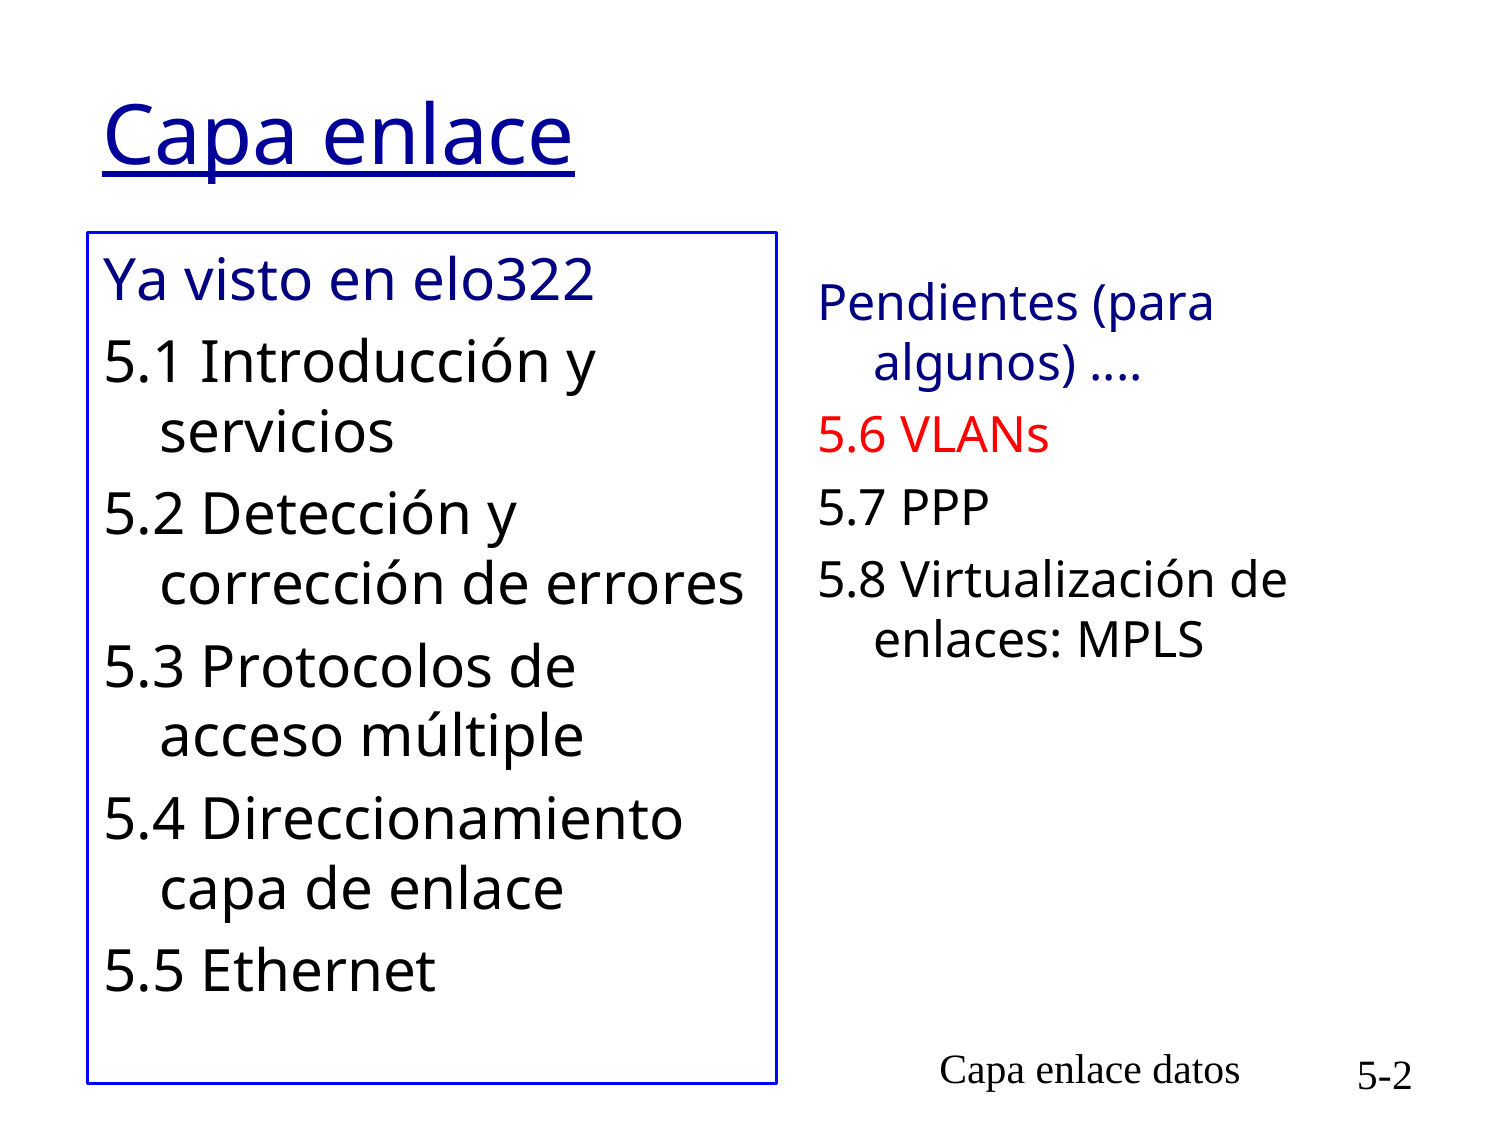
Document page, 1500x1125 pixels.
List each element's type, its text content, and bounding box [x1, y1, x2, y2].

list Ya visto en elo322 5.1 Introducción y servicios 5.2 Detección y corrección de errores 5.3 Protocolos de acceso múltiple 5.4 Direccionamiento capa de enlace 5.5 Ethernet [87, 232, 777, 1084]
title Capa enlace [87, 37, 1363, 225]
list Pendientes (para algunos) .... 5.6 VLANs 5.7 PPP 5.8 Virtualización de enlaces: MPLS [802, 262, 1468, 1026]
